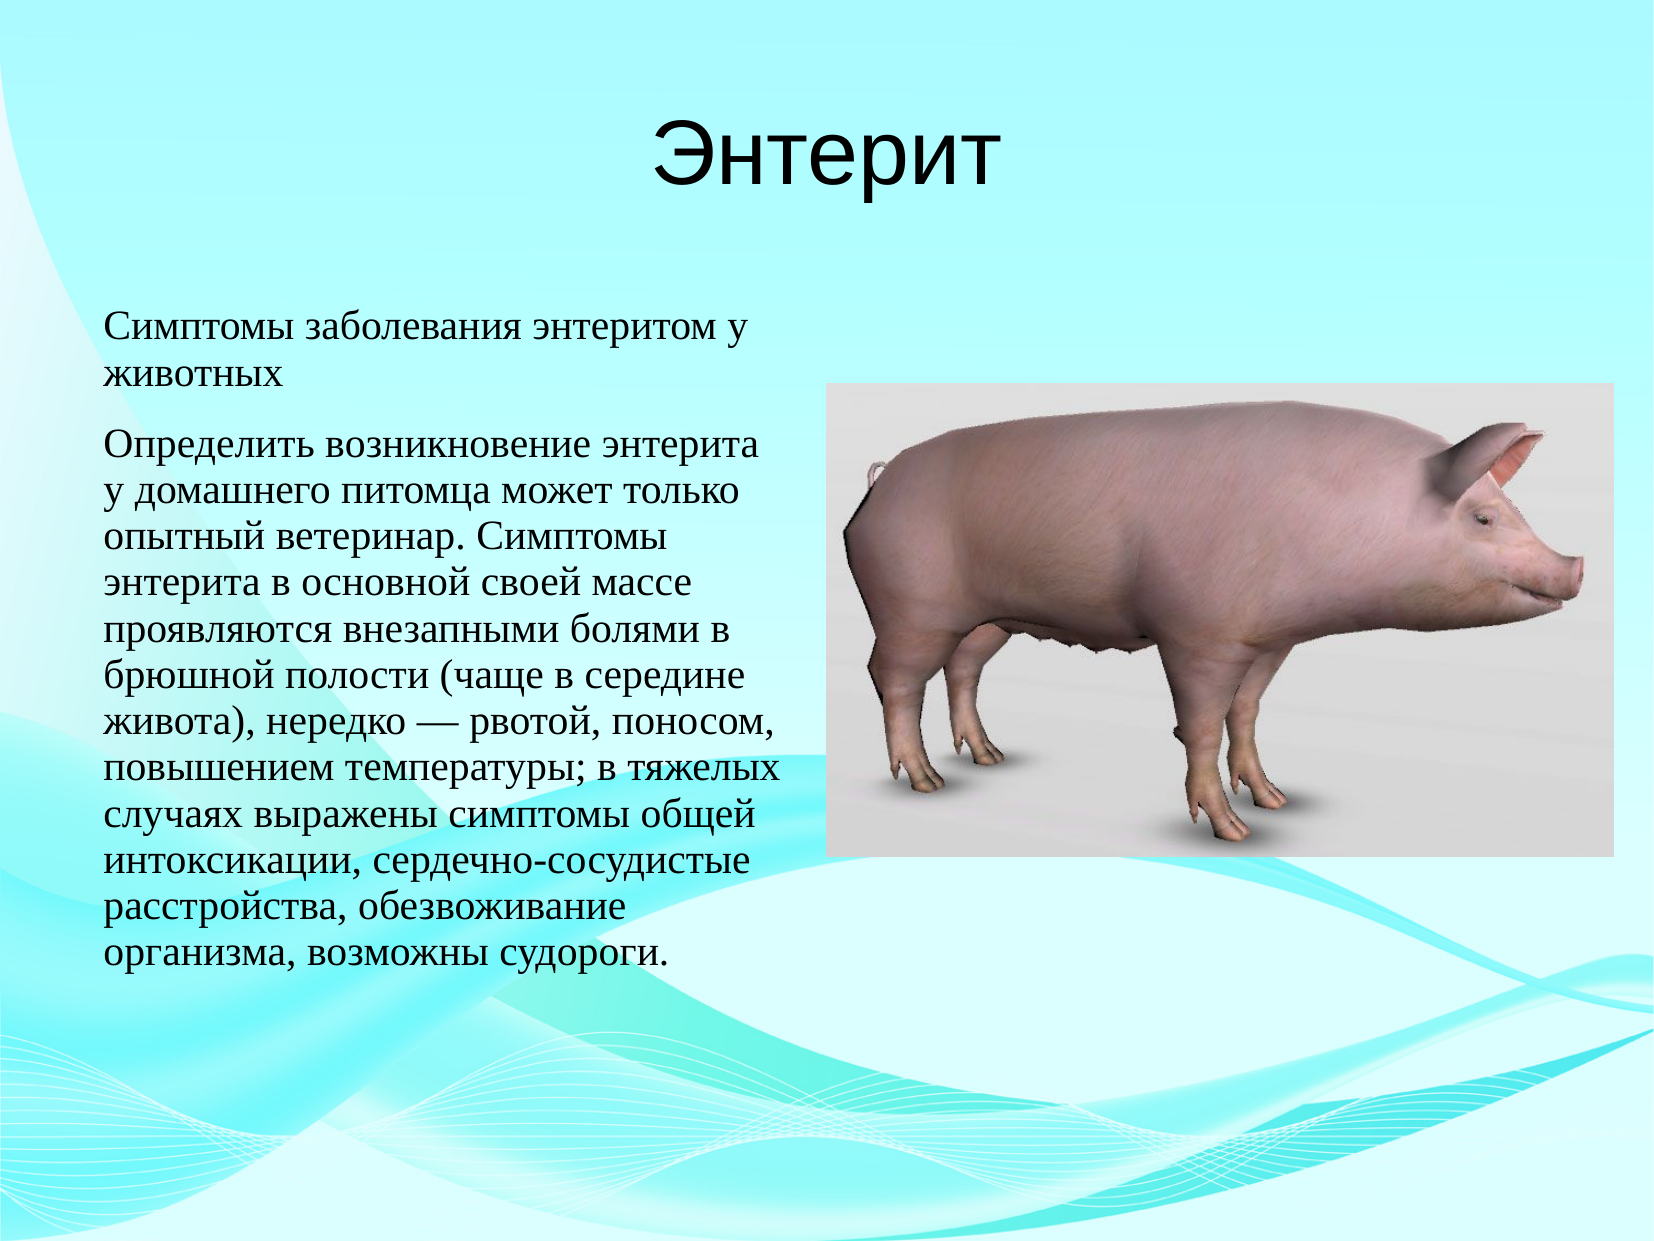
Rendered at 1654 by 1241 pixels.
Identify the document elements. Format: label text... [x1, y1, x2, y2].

title Энтерит [82, 49, 1571, 257]
picture [0, 0, 1654, 1241]
text_box Симптомы заболевания энтеритом у животных Определить возникновение энтерита у домашнего питомца может только опытный ветеринар. Симптомы энтерита в основной своей массе проявляются внезапными болями в брюшной полости (чаще в середине живота), нередко — рвотой, поносом, повышением температуры; в тяжелых случаях выражены симптомы общей интоксикации, сердечно-сосудистые расстройства, обезвоживание организма, возможны судороги. [88, 295, 798, 1093]
